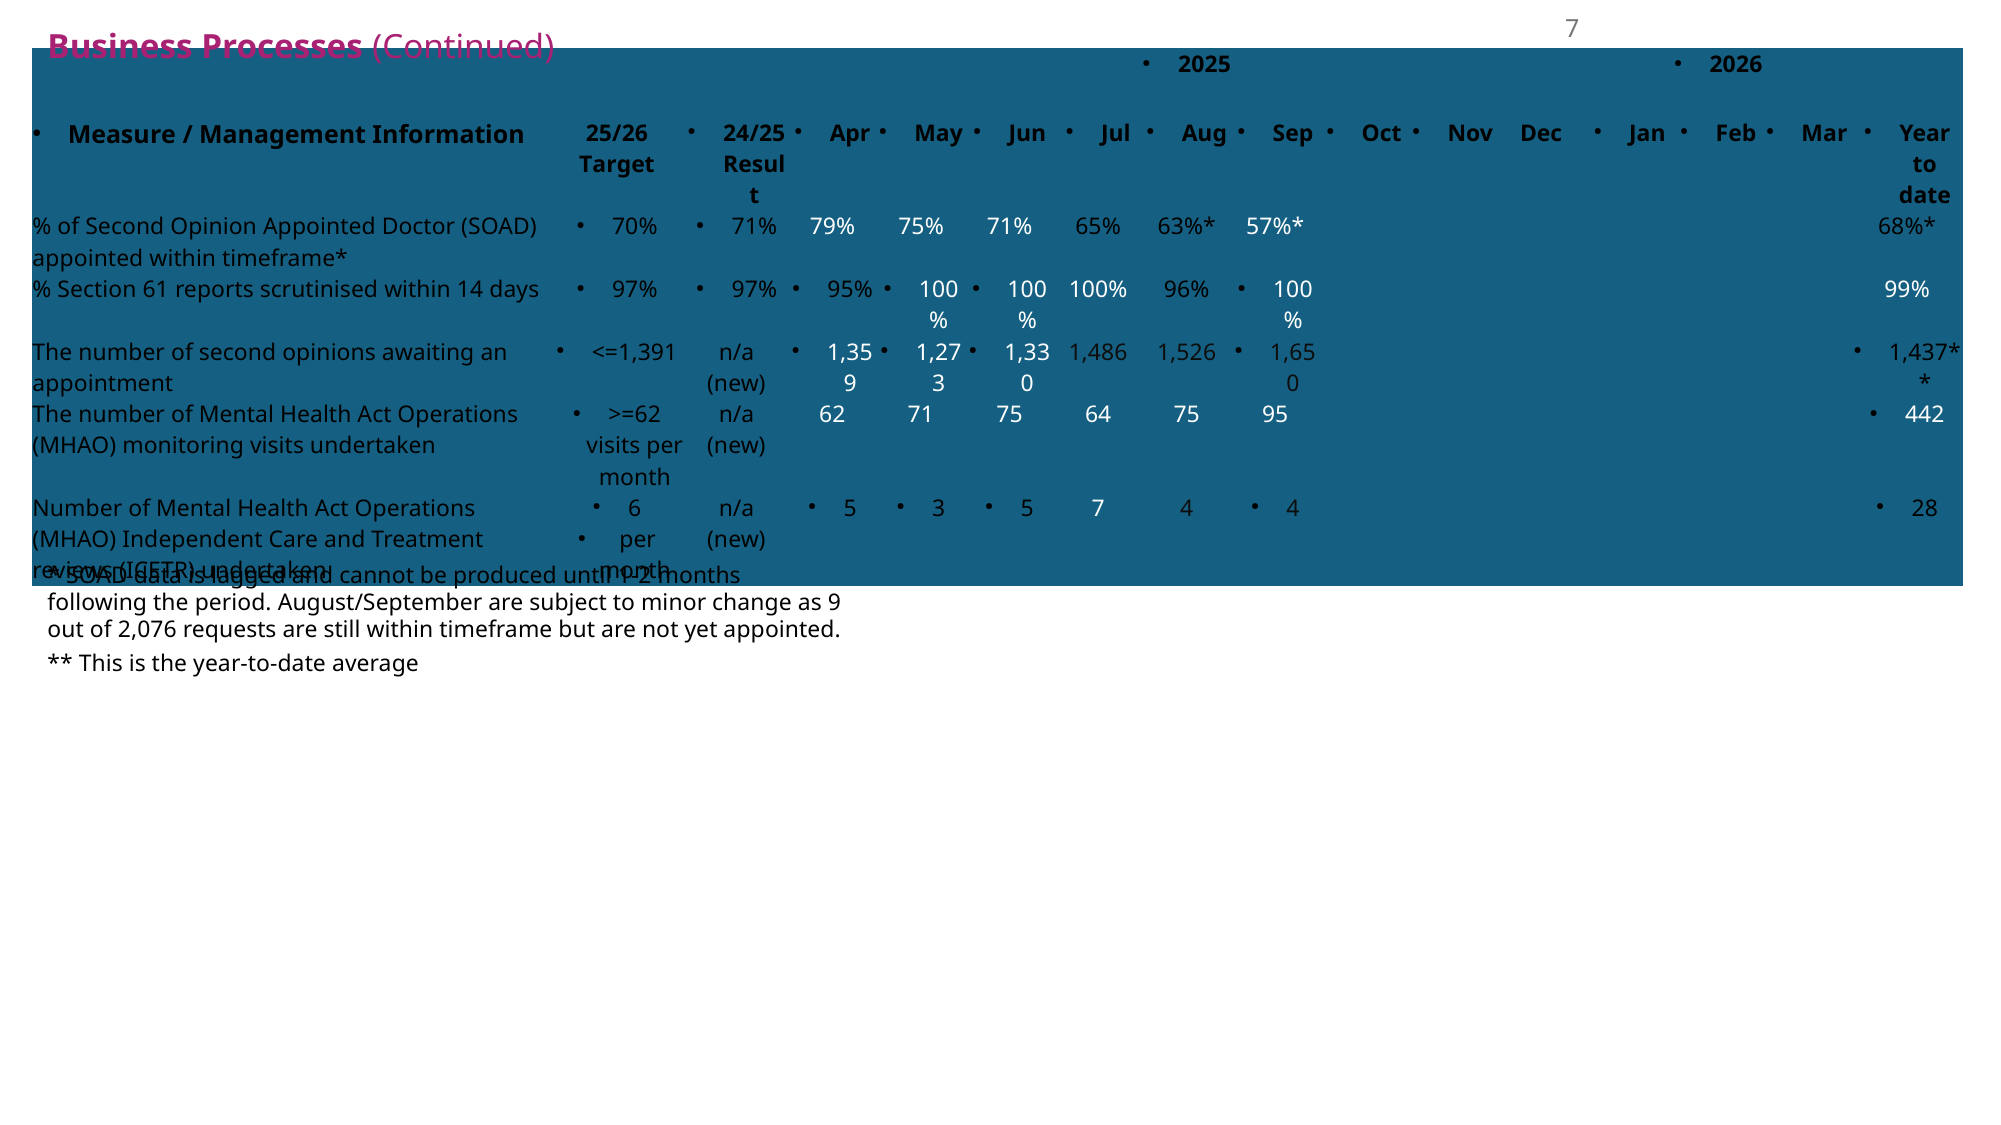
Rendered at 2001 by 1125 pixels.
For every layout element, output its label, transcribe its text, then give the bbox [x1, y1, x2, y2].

table_cell 75 [1142, 398, 1231, 492]
table_cell >=62 visits per month [549, 398, 685, 492]
table_cell 5 [965, 492, 1054, 586]
table_cell 70% [549, 211, 685, 273]
table_cell [1408, 273, 1497, 336]
table_cell 97% [685, 273, 788, 336]
slide_number 7 [1550, 0, 2000, 60]
table_cell 100% [877, 273, 965, 336]
table_cell 100% [1231, 273, 1320, 336]
table_cell 3 [877, 492, 965, 586]
table_cell Feb [1674, 117, 1763, 211]
table_cell Number of Mental Health Act Operations (MHAO) Independent Care and Treatment reviews (ICETR) undertaken [32, 492, 549, 552]
table_cell n/a (new) [685, 398, 788, 492]
table_cell [1674, 398, 1763, 492]
table_cell 28 [1851, 492, 1963, 586]
table_cell [1763, 211, 1851, 273]
table_cell [1497, 273, 1585, 336]
table_cell 5 [788, 492, 877, 586]
table_cell 442 [1851, 398, 1963, 492]
text_box * SOAD data is lagged and cannot be produced until 1-2 months following the period. August/September are subject to minor change as 9 out of 2,076 requests are still within timeframe but are not yet appointed. ** This is the year-to-date average [32, 552, 861, 686]
table_cell [1585, 336, 1674, 398]
table_cell [1497, 336, 1585, 398]
table_cell n/a (new) [685, 492, 788, 552]
table_cell Nov [1408, 117, 1497, 211]
table_cell 97% [549, 273, 685, 336]
table_cell [1585, 211, 1674, 273]
table_cell [1408, 492, 1497, 586]
table_cell 24/25 Result [685, 117, 788, 211]
table_cell [1320, 211, 1408, 273]
table_cell [1585, 398, 1674, 492]
table_cell [1763, 336, 1851, 398]
table_cell 4 [1231, 492, 1320, 586]
table_cell 4 [1142, 492, 1231, 586]
table_cell [1674, 273, 1763, 336]
table_cell Jul [1054, 117, 1142, 211]
table_cell Dec [1497, 117, 1585, 211]
table_cell [1408, 211, 1497, 273]
table_cell 64 [1054, 398, 1142, 492]
table_cell [1320, 336, 1408, 398]
table_cell [1408, 398, 1497, 492]
table_cell May [877, 117, 965, 211]
table_cell 1,526 [1142, 336, 1231, 398]
table_cell 1,273 [877, 336, 965, 398]
table_header [32, 74, 549, 117]
table_cell [1497, 398, 1585, 492]
table_cell The number of Mental Health Act Operations (MHAO) monitoring visits undertaken [32, 398, 549, 492]
table_cell <=1,391 [549, 336, 685, 398]
table_header [685, 74, 788, 117]
text_box Business Processes (Continued) [32, 17, 824, 74]
table_cell 7 [1054, 492, 1142, 586]
table_cell [1320, 273, 1408, 336]
table_cell 79% [788, 211, 877, 273]
table_cell 63%* [1142, 211, 1231, 273]
table_cell [1320, 398, 1408, 492]
table_cell [1674, 336, 1763, 398]
table_header [549, 74, 685, 117]
table_cell 75 [965, 398, 1054, 492]
table_cell 1,650 [1231, 336, 1320, 398]
table_cell [1497, 211, 1585, 273]
table_cell 1,359 [788, 336, 877, 398]
table_cell [1497, 492, 1585, 586]
table_cell Aug [1142, 117, 1231, 211]
table_cell Measure / Management Information [32, 117, 549, 211]
table_cell Sep [1231, 117, 1320, 211]
table_cell 95 [1231, 398, 1320, 492]
table_cell Year to date [1851, 117, 1963, 211]
table_cell 96% [1142, 273, 1231, 336]
table_cell [1763, 398, 1851, 492]
table_cell 75% [877, 211, 965, 273]
table_cell % Section 61 reports scrutinised within 14 days [32, 273, 549, 336]
table_cell [1408, 336, 1497, 398]
table_cell [1674, 211, 1763, 273]
table_cell [1763, 273, 1851, 336]
table_cell 95% [788, 273, 877, 336]
table_header 2025 [788, 48, 1585, 117]
table_cell [1763, 492, 1851, 586]
table_cell Mar [1763, 117, 1851, 211]
table_cell 99% [1851, 273, 1963, 336]
table_cell Jun [965, 117, 1054, 211]
table_cell 57%* [1231, 211, 1320, 273]
table_cell [1585, 273, 1674, 336]
table_cell 71% [965, 211, 1054, 273]
table_cell [1585, 492, 1674, 586]
table_cell % of Second Opinion Appointed Doctor (SOAD) appointed within timeframe* [32, 211, 549, 273]
table_cell 25/26 Target [549, 117, 685, 211]
table_header [1851, 60, 1963, 117]
table_cell 65% [1054, 211, 1142, 273]
table_cell 1,437** [1851, 336, 1963, 398]
table_cell 100% [965, 273, 1054, 336]
table_cell 71% [685, 211, 788, 273]
table_cell Jan [1585, 117, 1674, 211]
table_cell 68%* [1851, 211, 1963, 273]
table_cell [1320, 492, 1408, 586]
table_cell 62 [788, 398, 877, 492]
table_cell 6 per month [549, 492, 685, 552]
table_cell [1674, 492, 1763, 586]
table_cell n/a (new) [685, 336, 788, 398]
table_cell 100% [1054, 273, 1142, 336]
table_cell Oct [1320, 117, 1408, 211]
table_cell The number of second opinions awaiting an appointment [32, 336, 549, 398]
table_cell 1,486 [1054, 336, 1142, 398]
table_header 2026 [1585, 60, 1851, 117]
table_cell Apr [788, 117, 877, 211]
table_cell 1,330 [965, 336, 1054, 398]
table_cell 71 [877, 398, 965, 492]
